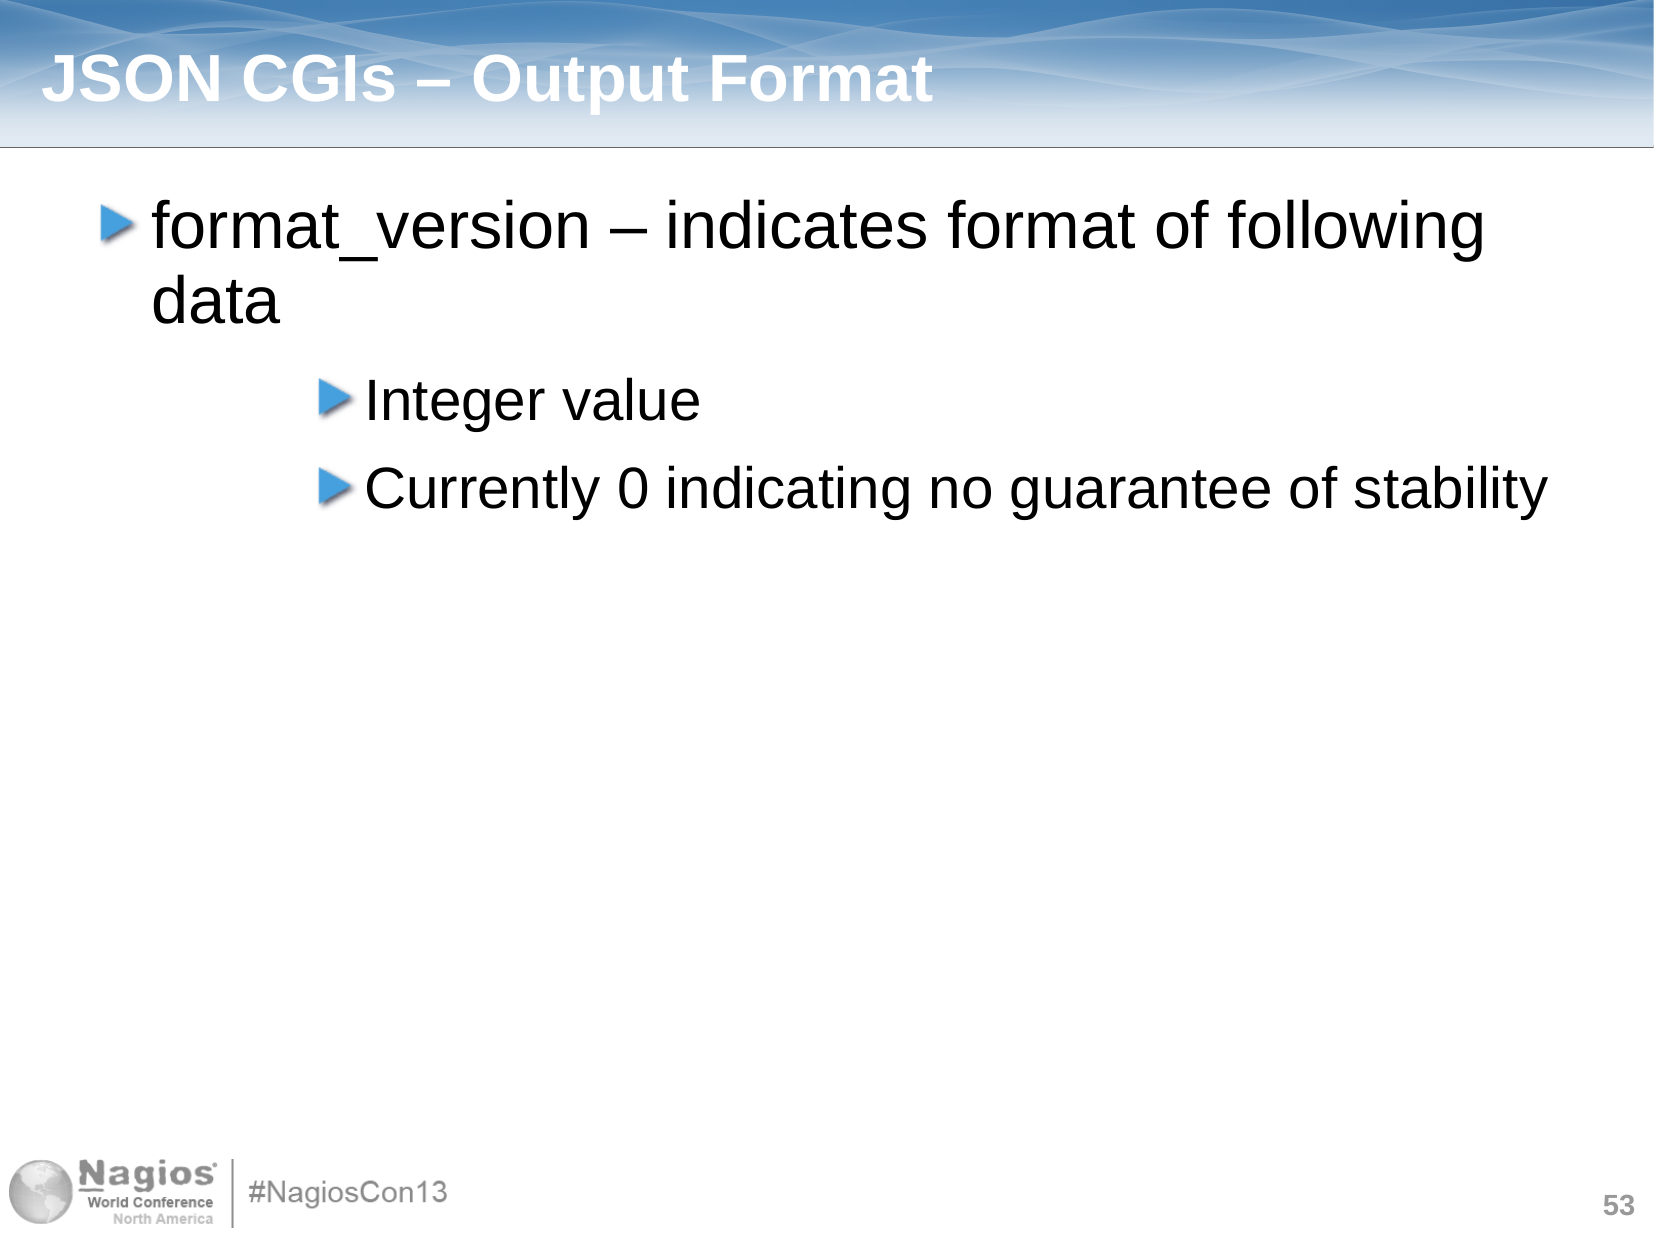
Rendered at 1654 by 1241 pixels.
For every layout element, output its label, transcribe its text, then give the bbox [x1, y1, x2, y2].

picture [0, 0, 1654, 147]
list format_version – indicates format of following data Integer value Currently 0 indicating no guarantee of stability [80, 188, 1569, 1007]
picture [9, 1159, 453, 1228]
title JSON CGIs – Output Format [41, 29, 1248, 127]
